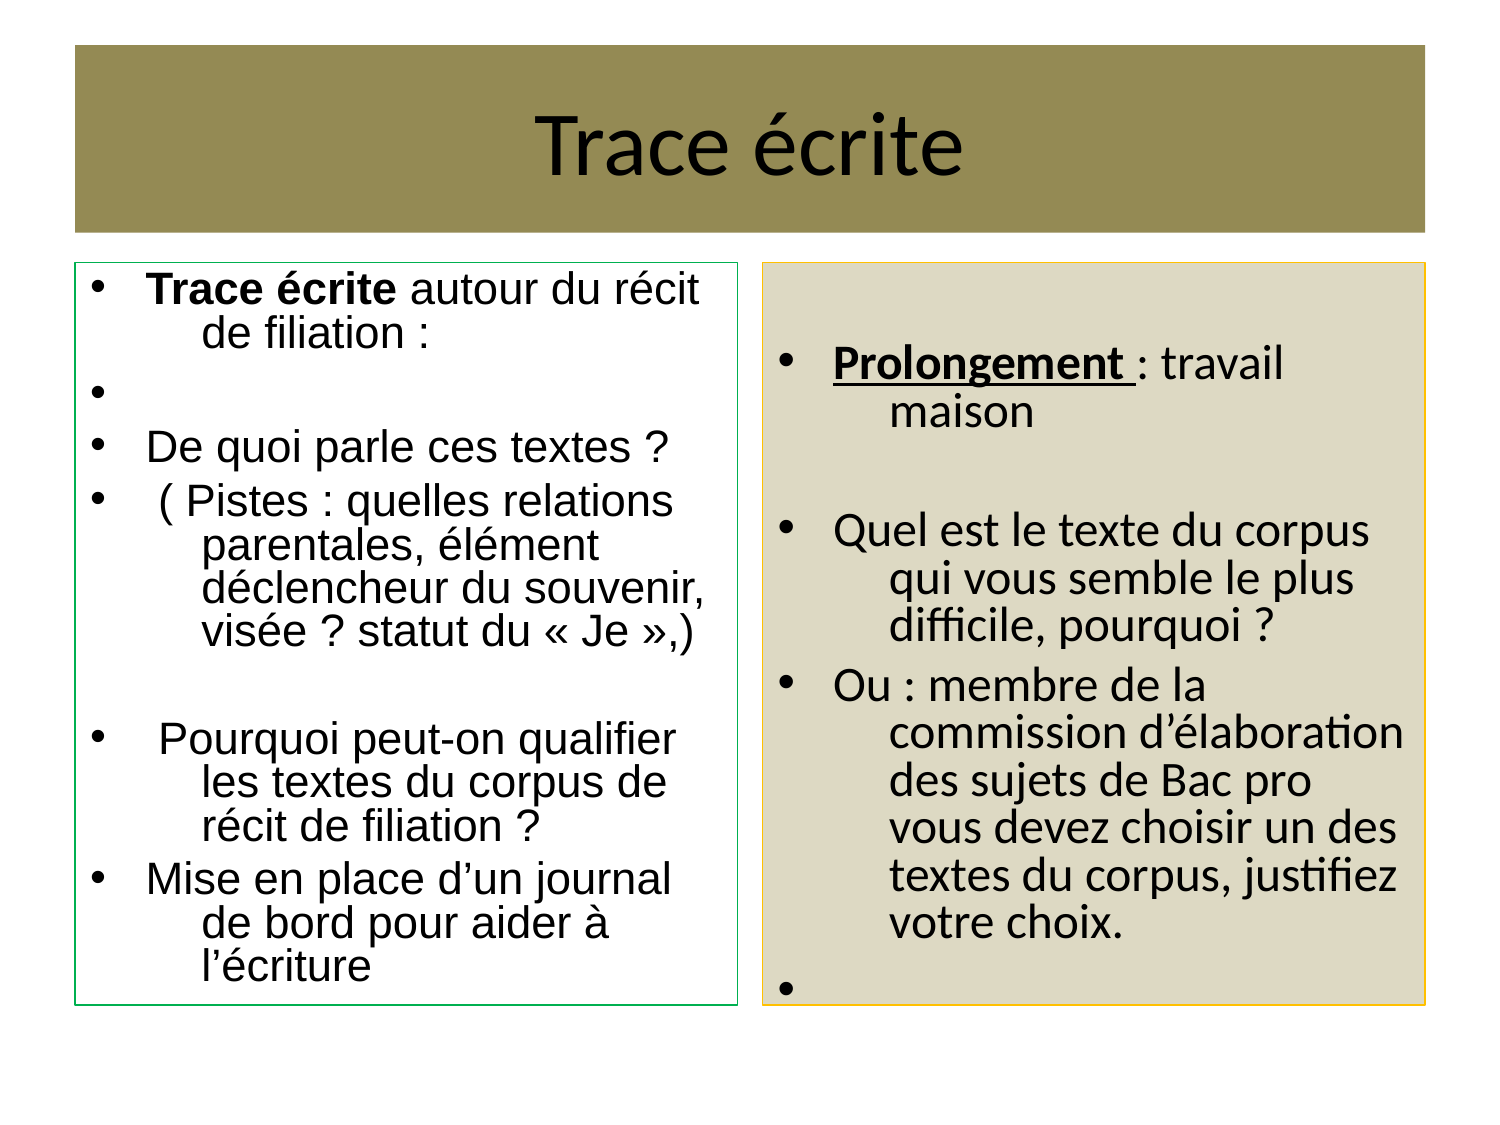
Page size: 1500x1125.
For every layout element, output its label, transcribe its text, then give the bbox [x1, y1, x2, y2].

list Prolongement : travail maison Quel est le texte du corpus qui vous semble le plus difficile, pourquoi ? Ou : membre de la commission d’élaboration des sujets de Bac pro vous devez choisir un des textes du corpus, justifiez votre choix. [762, 262, 1426, 1005]
list Trace écrite autour du récit de filiation : De quoi parle ces textes ? ( Pistes : quelles relations parentales, élément déclencheur du souvenir, visée ? statut du « Je »,) Pourquoi peut-on qualifier les textes du corpus de récit de filiation ? Mise en place d’un journal de bord pour aider à l’écriture [75, 262, 738, 1005]
title Trace écrite [75, 45, 1426, 233]
